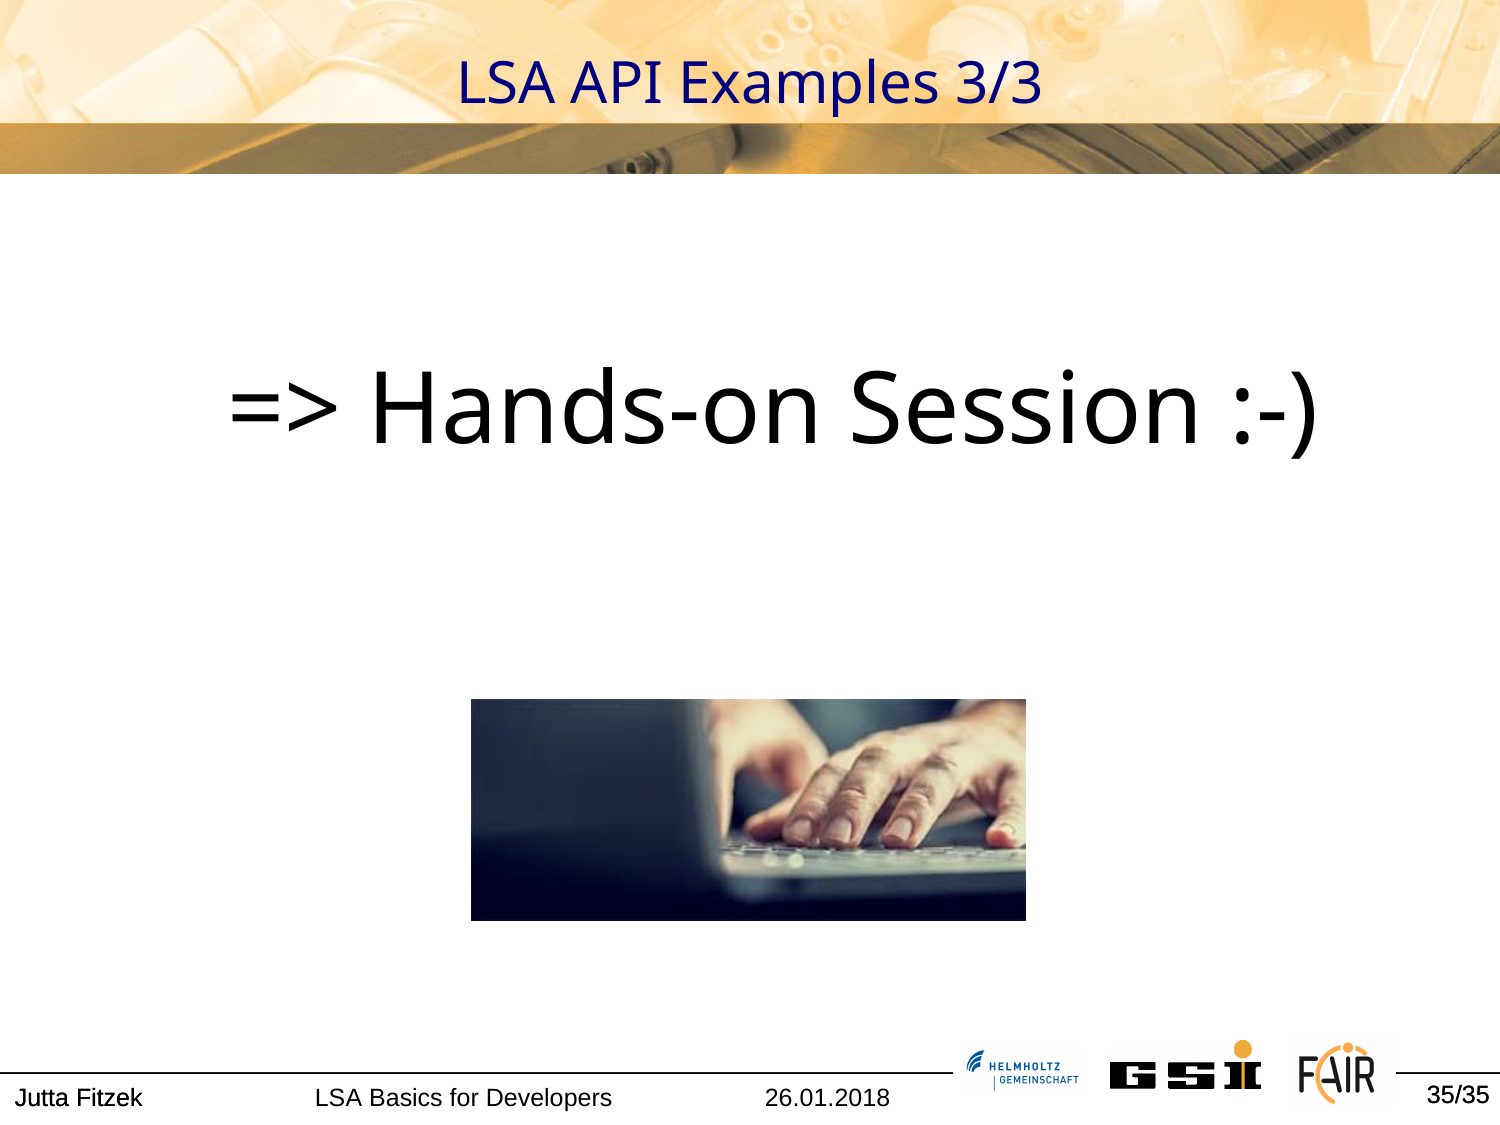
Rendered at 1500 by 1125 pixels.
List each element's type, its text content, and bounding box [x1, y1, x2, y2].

picture [0, 0, 1500, 175]
picture [1110, 1040, 1261, 1089]
list => Hands-on Session :-) [75, 263, 1425, 1006]
picture [960, 1046, 1084, 1095]
title LSA API Examples 3/3 [75, 0, 1425, 174]
picture [471, 699, 1026, 922]
picture [1287, 1034, 1396, 1106]
